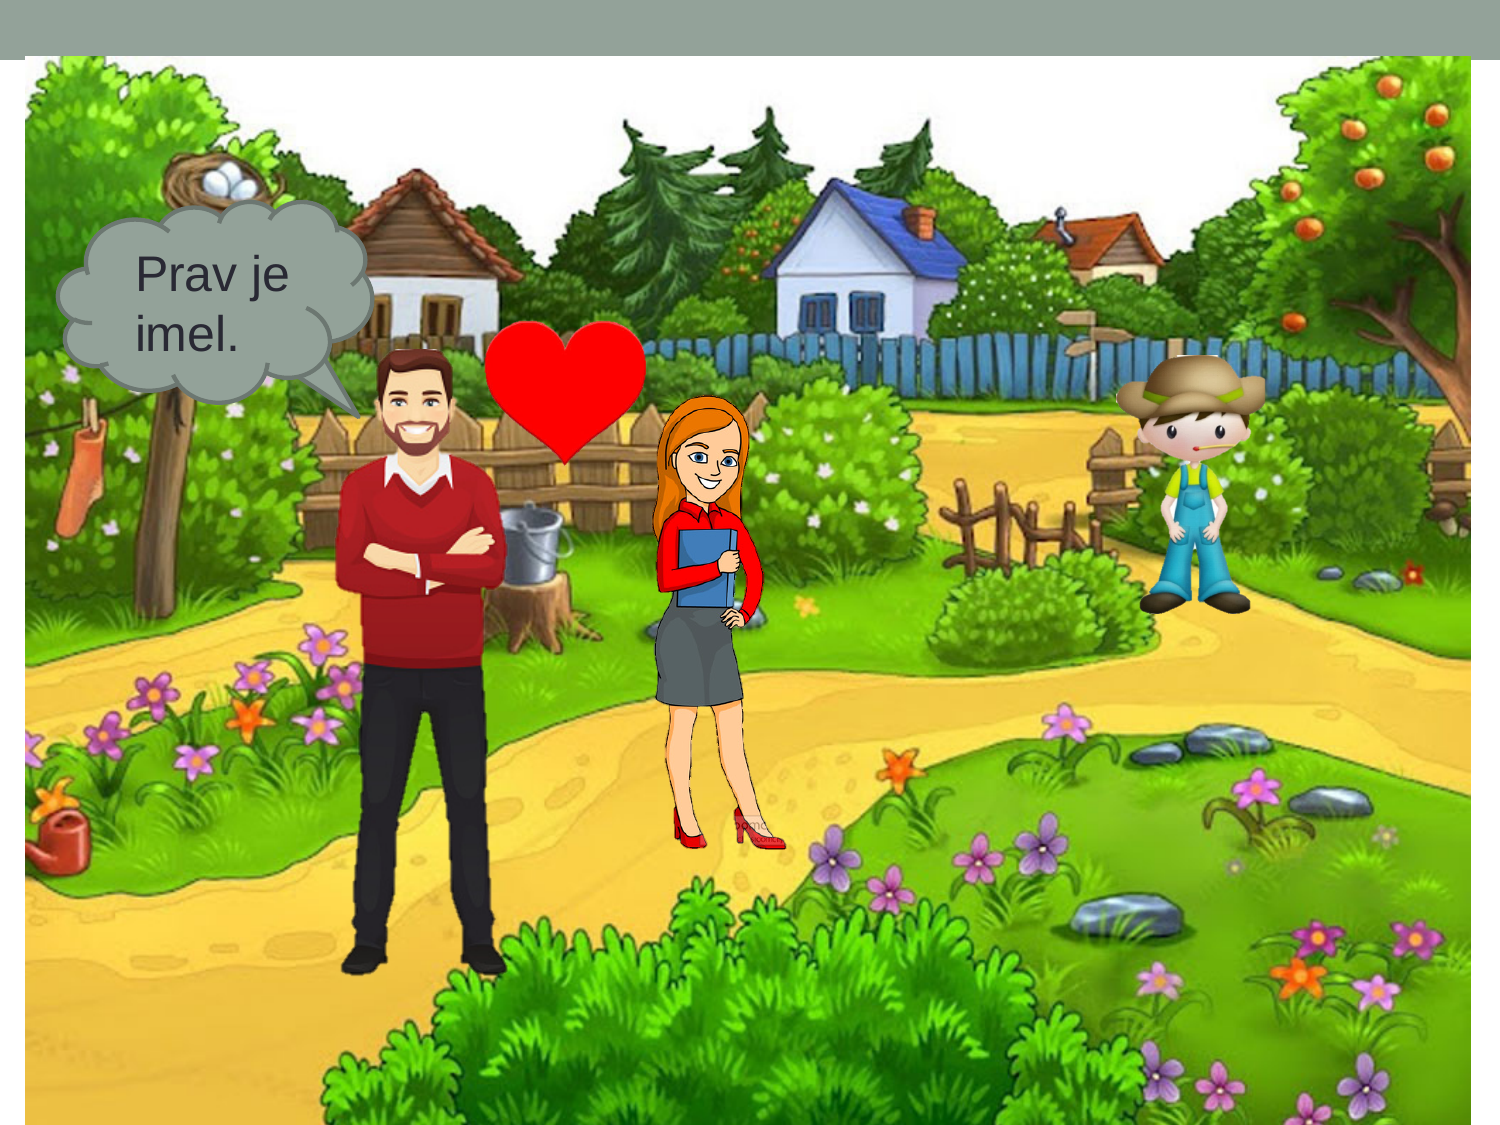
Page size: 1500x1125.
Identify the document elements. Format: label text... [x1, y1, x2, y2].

picture [25, 56, 1471, 1125]
text_box [57, 201, 373, 417]
text_box Prav je imel. [120, 233, 310, 369]
